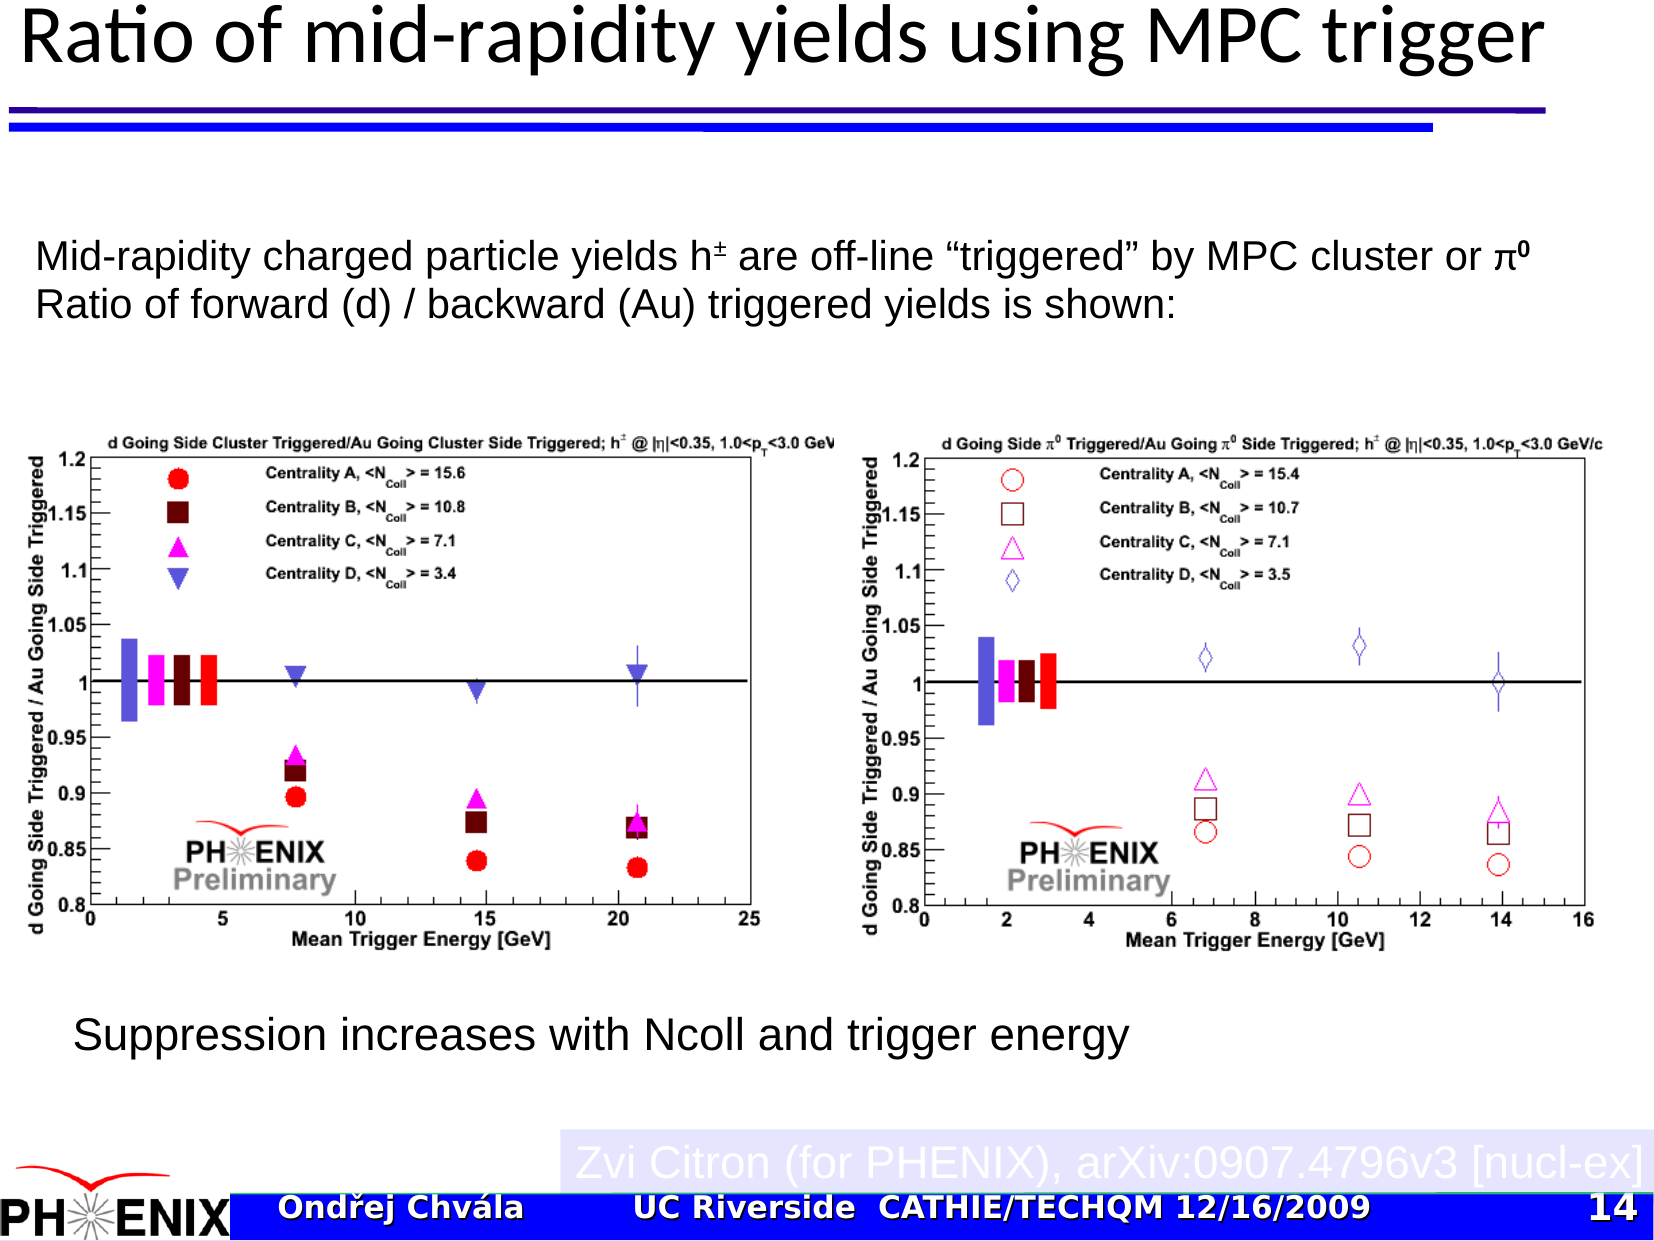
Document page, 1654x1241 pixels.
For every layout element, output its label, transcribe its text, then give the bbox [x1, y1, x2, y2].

text_box Zvi Citron (for PHENIX), arXiv:0907.4796v3 [nucl-ex] [560, 1129, 1654, 1196]
text_box Suppression increases with Ncoll and trigger energy [57, 1001, 1299, 1068]
text_box Mid-rapidity charged particle yields h± are off-line “triggered” by MPC cluster or π0 Ratio of forward (d) / backward (Au) triggered yields is shown: [20, 225, 1557, 338]
picture [0, 0, 1654, 1240]
title Ratio of mid-rapidity yields using MPC trigger [19, 0, 1635, 97]
